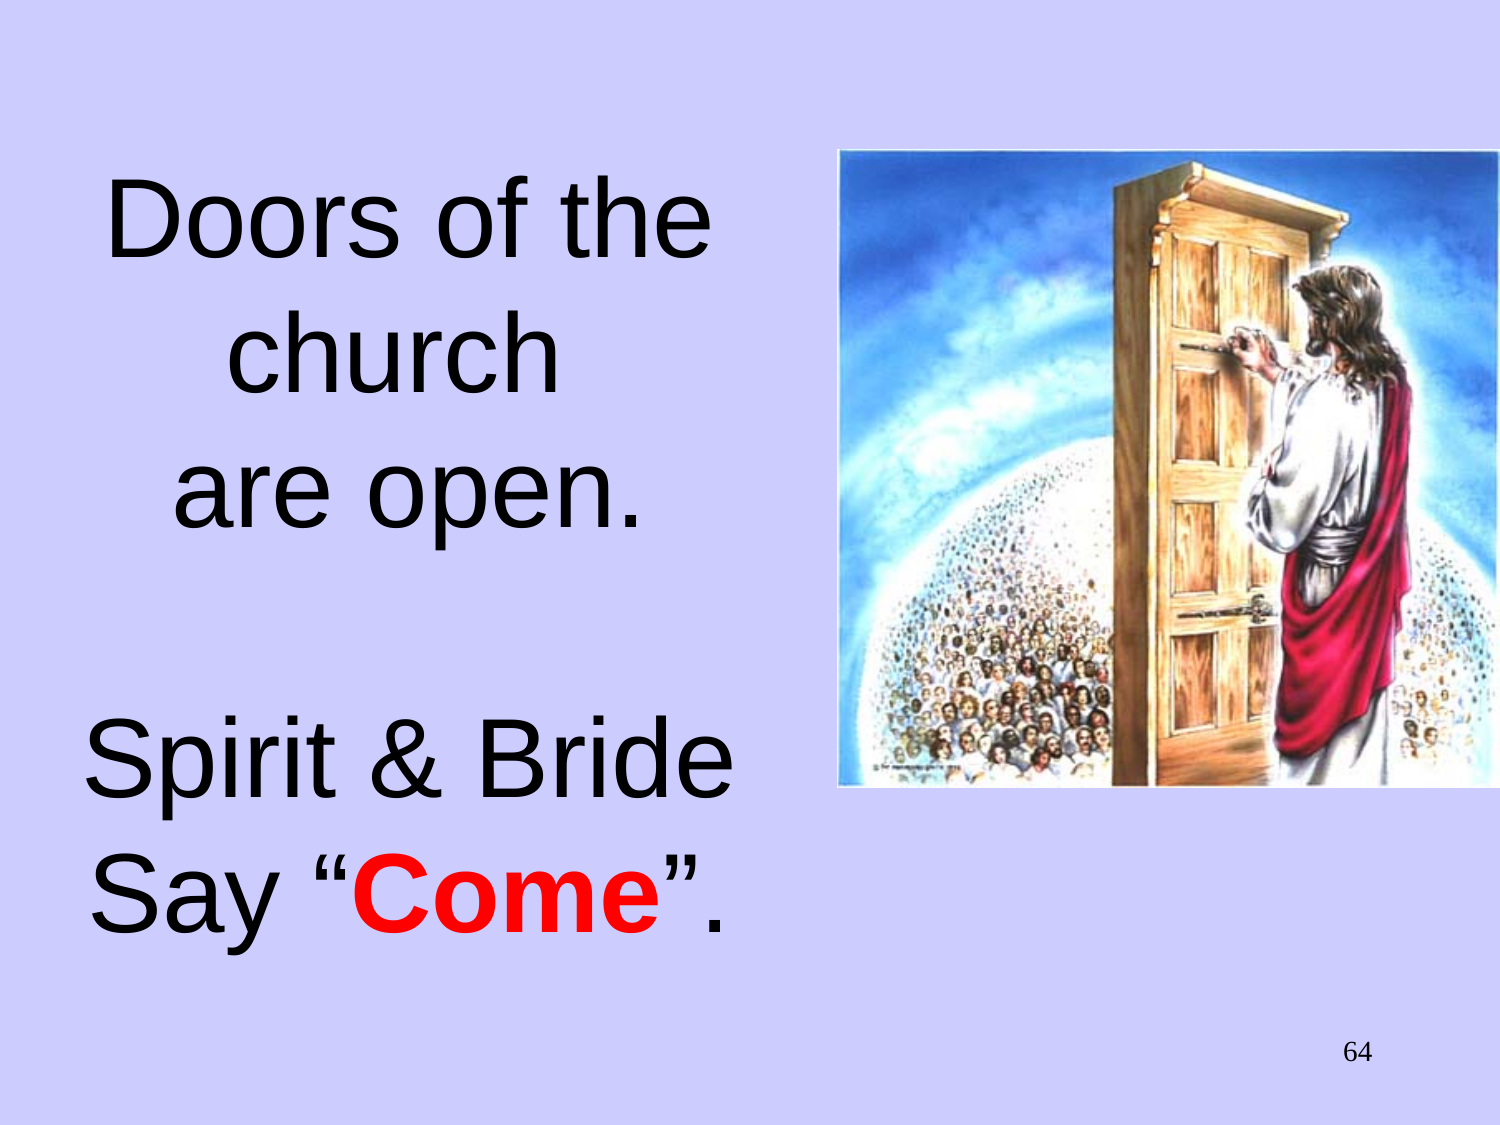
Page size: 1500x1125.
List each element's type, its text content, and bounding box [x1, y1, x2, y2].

text_box Doors of the church are open. Spirit & Bride Say “Come”. [0, 137, 819, 963]
picture [837, 149, 1500, 788]
text_box <number> [1074, 1025, 1388, 1100]
